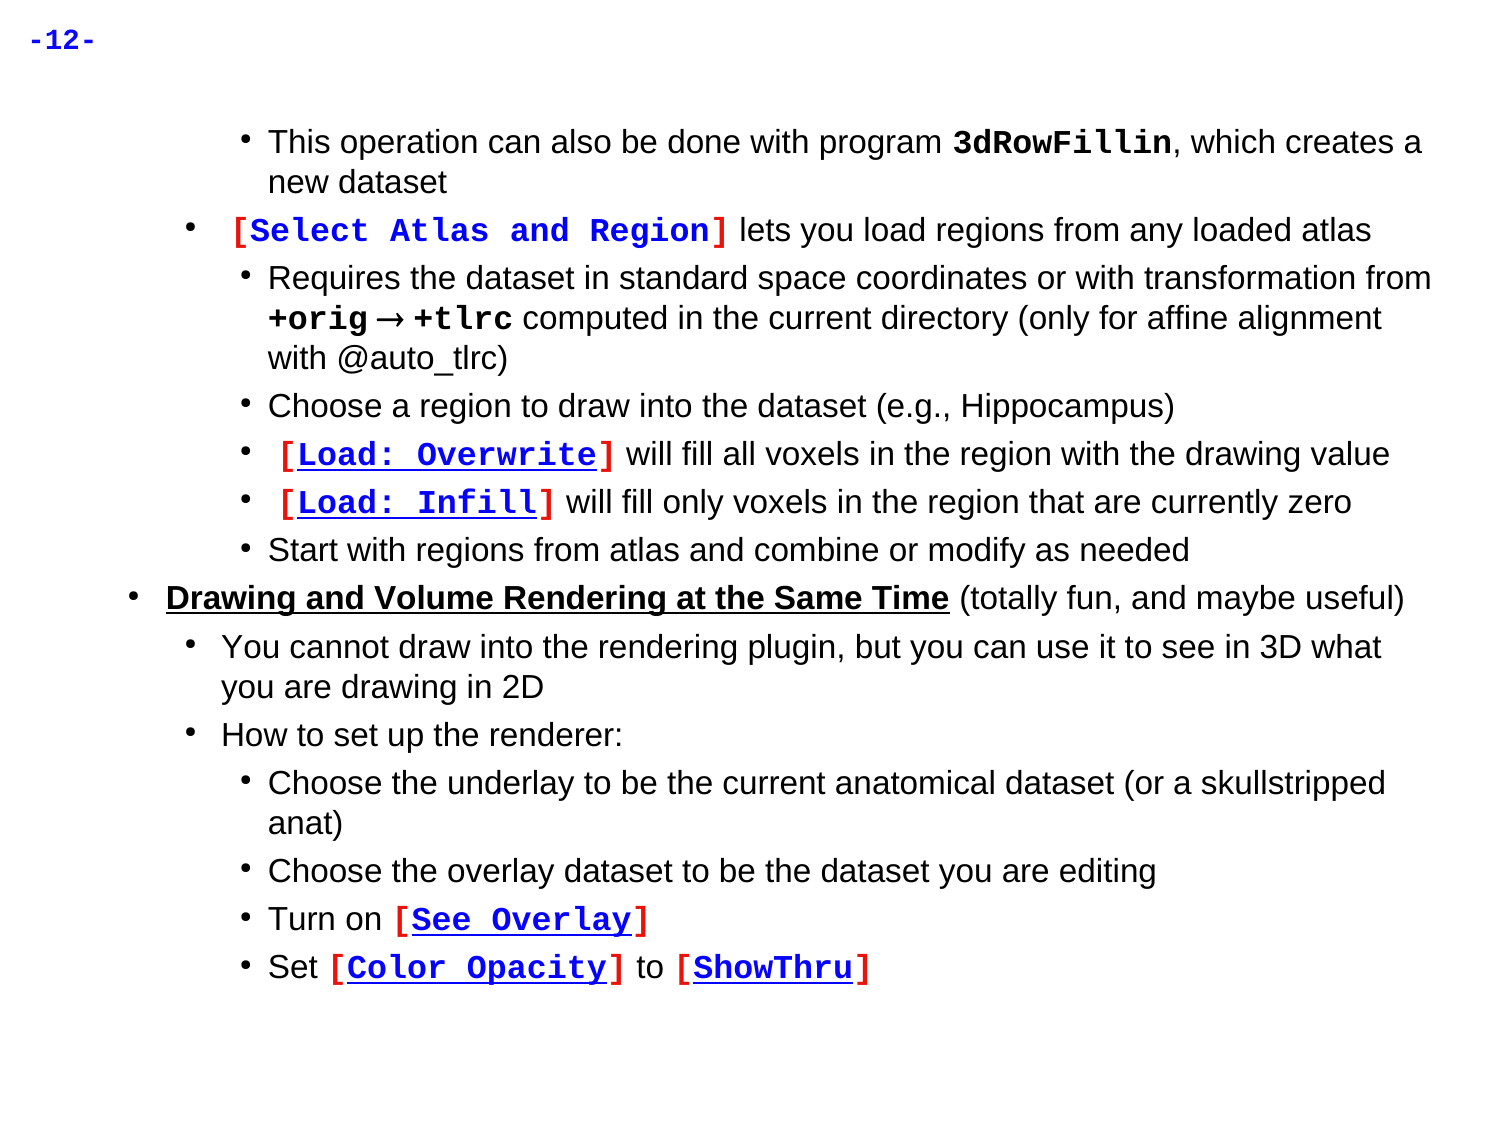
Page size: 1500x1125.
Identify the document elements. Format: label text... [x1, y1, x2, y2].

list This operation can also be done with program 3dRowFillin, which creates a new dataset [Select Atlas and Region] lets you load regions from any loaded atlas Requires the dataset in standard space coordinates or with transformation from +orig  +tlrc computed in the current directory (only for affine alignment with @auto_tlrc) Choose a region to draw into the dataset (e.g., Hippocampus) [Load: Overwrite] will fill all voxels in the region with the drawing value [Load: Infill] will fill only voxels in the region that are currently zero Start with regions from atlas and combine or modify as needed Drawing and Volume Rendering at the Same Time (totally fun, and maybe useful) You cannot draw into the rendering plugin, but you can use it to see in 3D what you are drawing in 2D How to set up the renderer: Choose the underlay to be the current anatomical dataset (or a skullstripped anat) Choose the overlay dataset to be the dataset you are editing Turn on [See Overlay] Set [Color Opacity] to [ShowThru] [112, 112, 1450, 1063]
